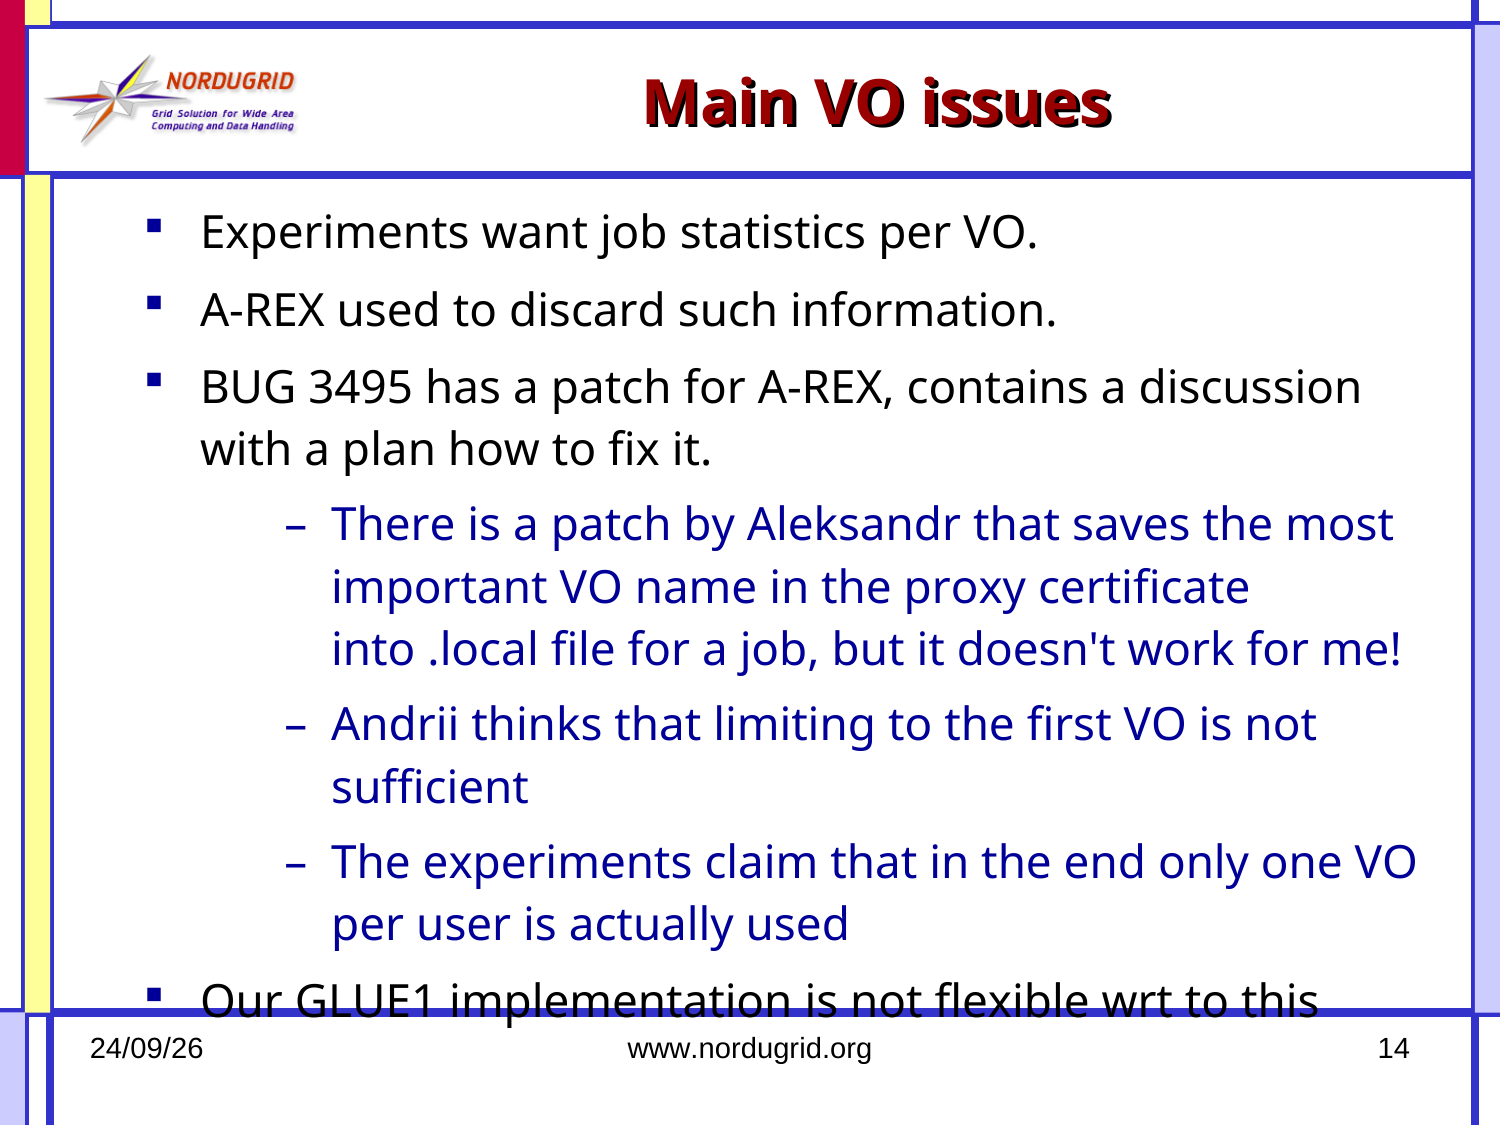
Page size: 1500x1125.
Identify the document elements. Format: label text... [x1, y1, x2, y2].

list Experiments want job statistics per VO. A-REX used to discard such information. BUG 3495 has a patch for A-REX, contains a discussion with a plan how to fix it. There is a patch by Aleksandr that saves the most important VO name in the proxy certificate into .local file for a job, but it doesn't work for me! Andrii thinks that limiting to the first VO is not sufficient The experiments claim that in the end only one VO per user is actually used Our GLUE1 implementation is not flexible wrt to this [87, 200, 1426, 1125]
picture [40, 49, 301, 148]
title Main VO issues [324, 17, 1428, 183]
